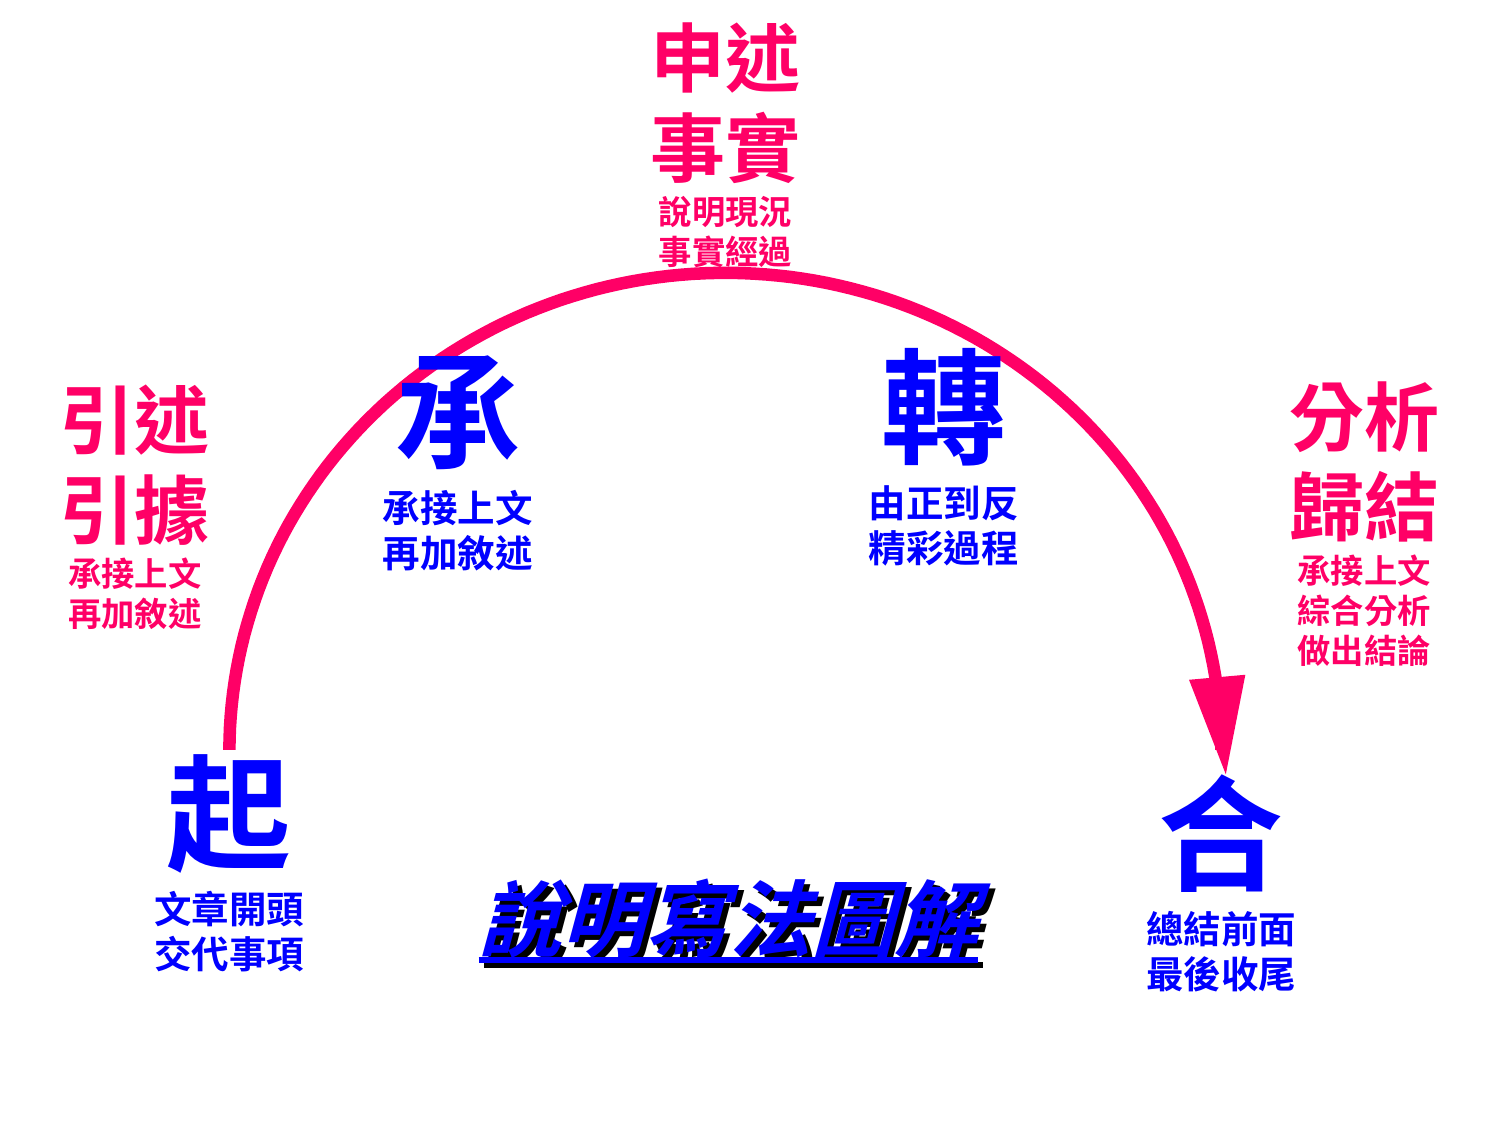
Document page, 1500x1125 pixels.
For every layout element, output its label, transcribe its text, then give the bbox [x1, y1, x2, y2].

text_box 說明寫法圖解 [463, 856, 997, 978]
text_box 承 承接上文 再加敘述 [340, 325, 576, 585]
text_box 合 總結前面 最後收尾 [1103, 746, 1340, 1006]
text_box 分析歸結 承接上文 綜合分析 做出結論 [1246, 339, 1482, 702]
text_box [1189, 674, 1246, 775]
text_box [135, 751, 1328, 1125]
text_box 起 文章開頭 交代事項 [111, 726, 347, 986]
text_box 轉 由正到反 精彩過程 [826, 320, 1062, 580]
text_box 引述引據 承接上文 再加敘述 [17, 366, 253, 626]
text_box 申述事實 說明現況 事實經過 [607, 4, 843, 264]
